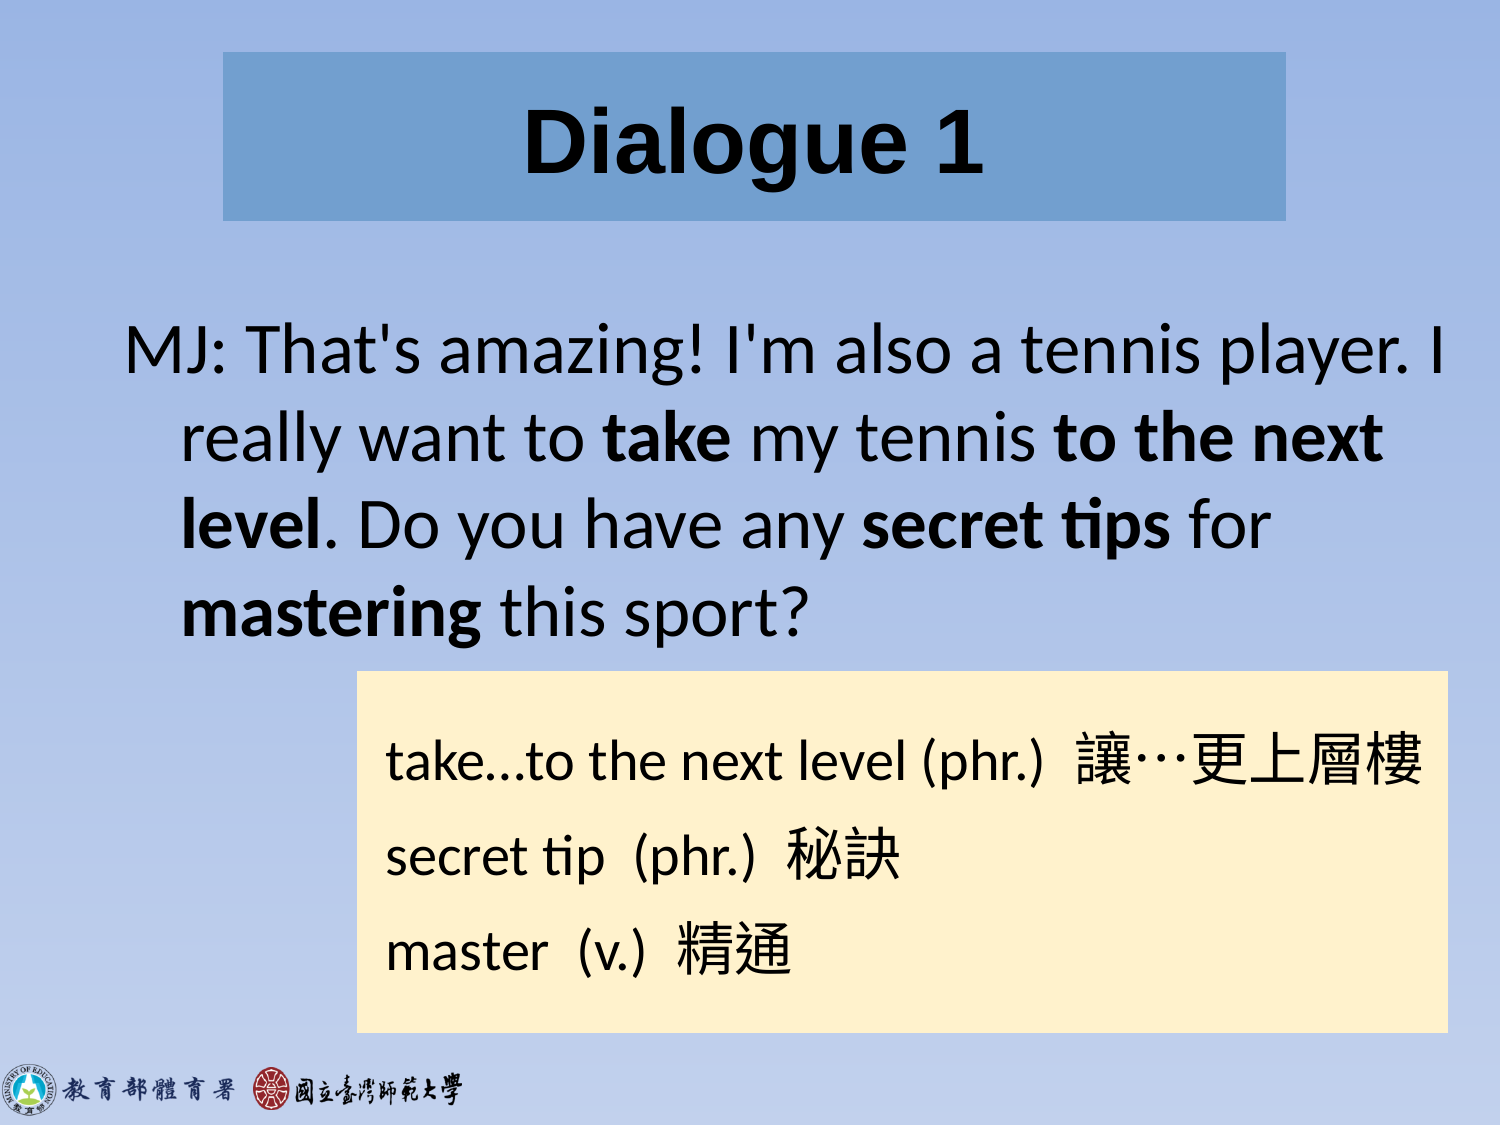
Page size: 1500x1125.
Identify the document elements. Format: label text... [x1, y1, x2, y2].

title Dialogue 1 [79, 42, 1430, 231]
text_box take…to the next level (phr.) 讓…更上層樓 secret tip (phr.) 秘訣 master (v.) 精通 [357, 671, 1448, 1033]
list MJ: That's amazing! I'm also a tennis player. I really want to take my tennis to the next level. Do you have any secret tips for mastering this sport? [52, 293, 1480, 1050]
